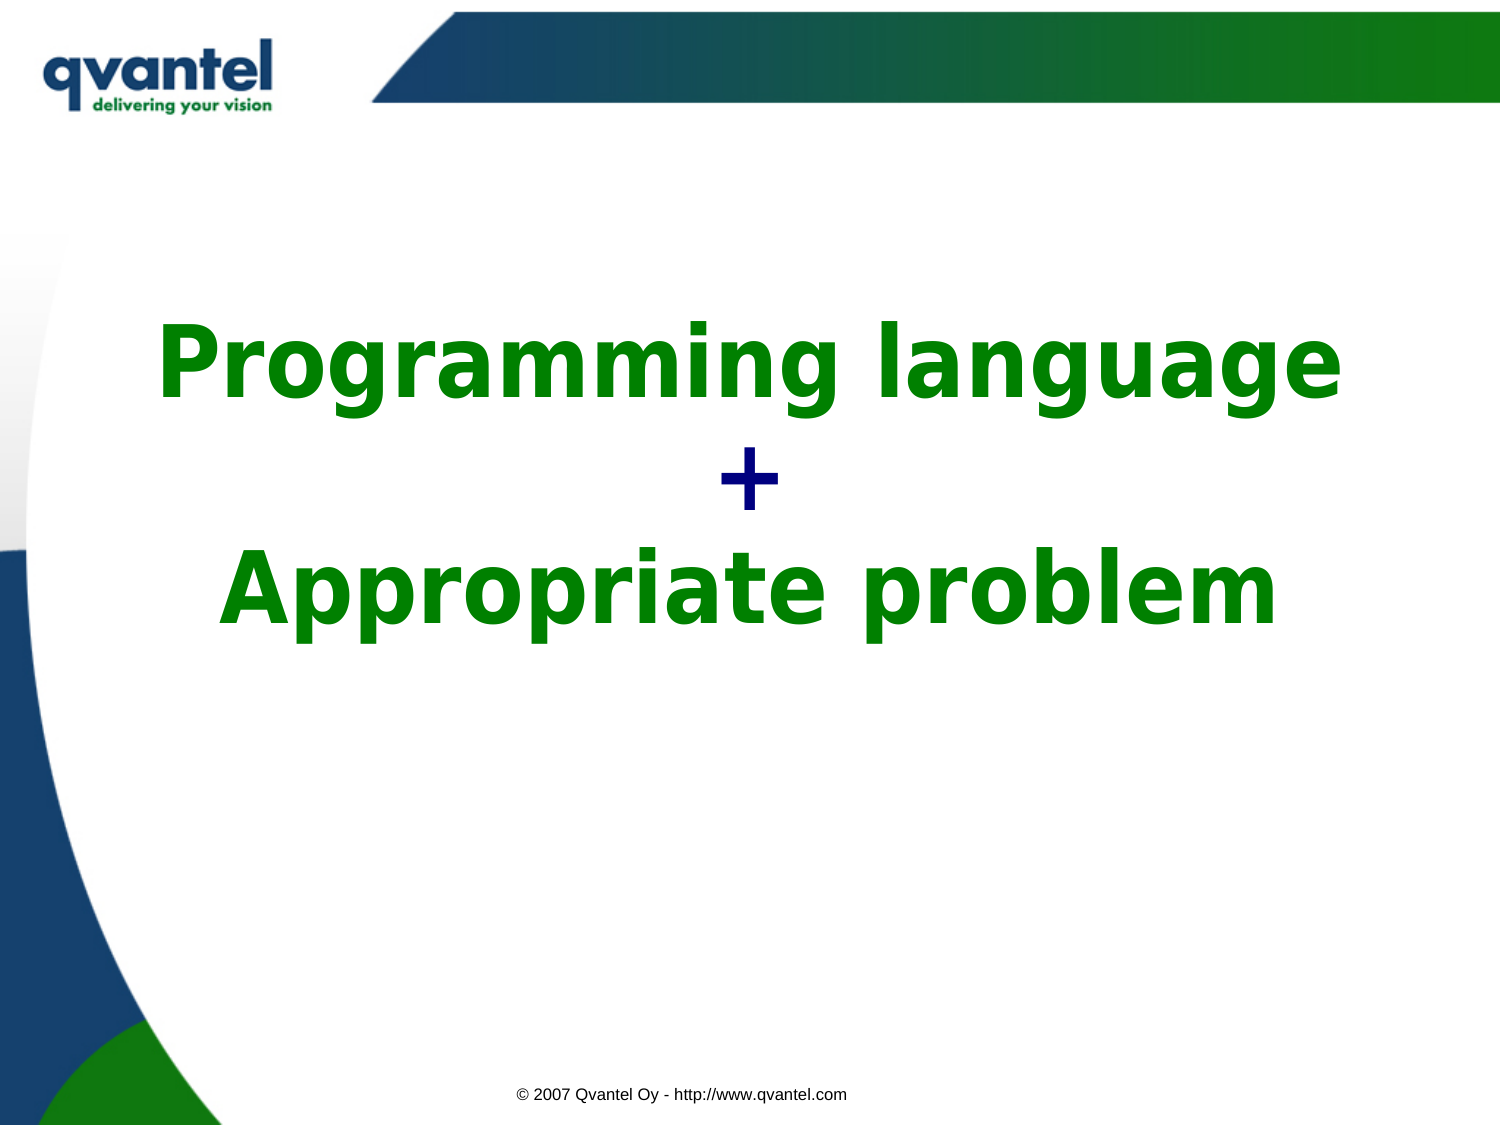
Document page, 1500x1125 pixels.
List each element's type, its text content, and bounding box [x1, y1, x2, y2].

picture [0, 0, 1500, 1125]
text_box Programming language + Appropriate problem [75, 299, 1426, 713]
